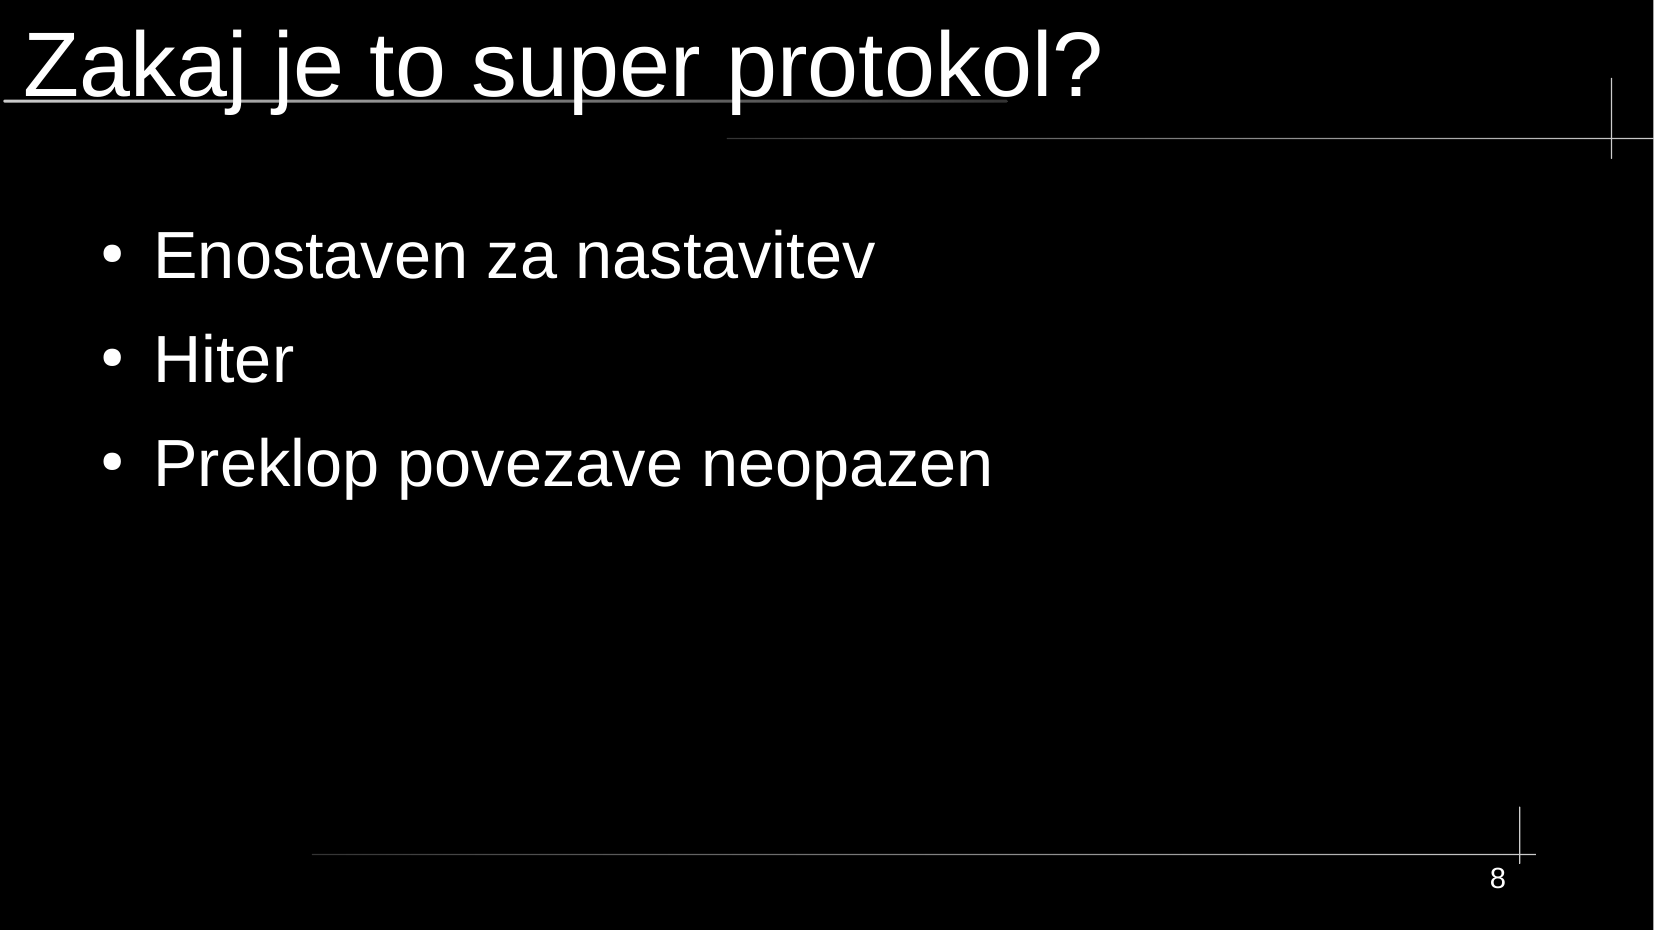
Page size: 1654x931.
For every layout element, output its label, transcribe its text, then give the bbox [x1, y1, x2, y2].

list Enostaven za nastavitev Hiter Preklop povezave neopazen [82, 217, 1571, 758]
title Zakaj je to super protokol? [23, 11, 1589, 119]
